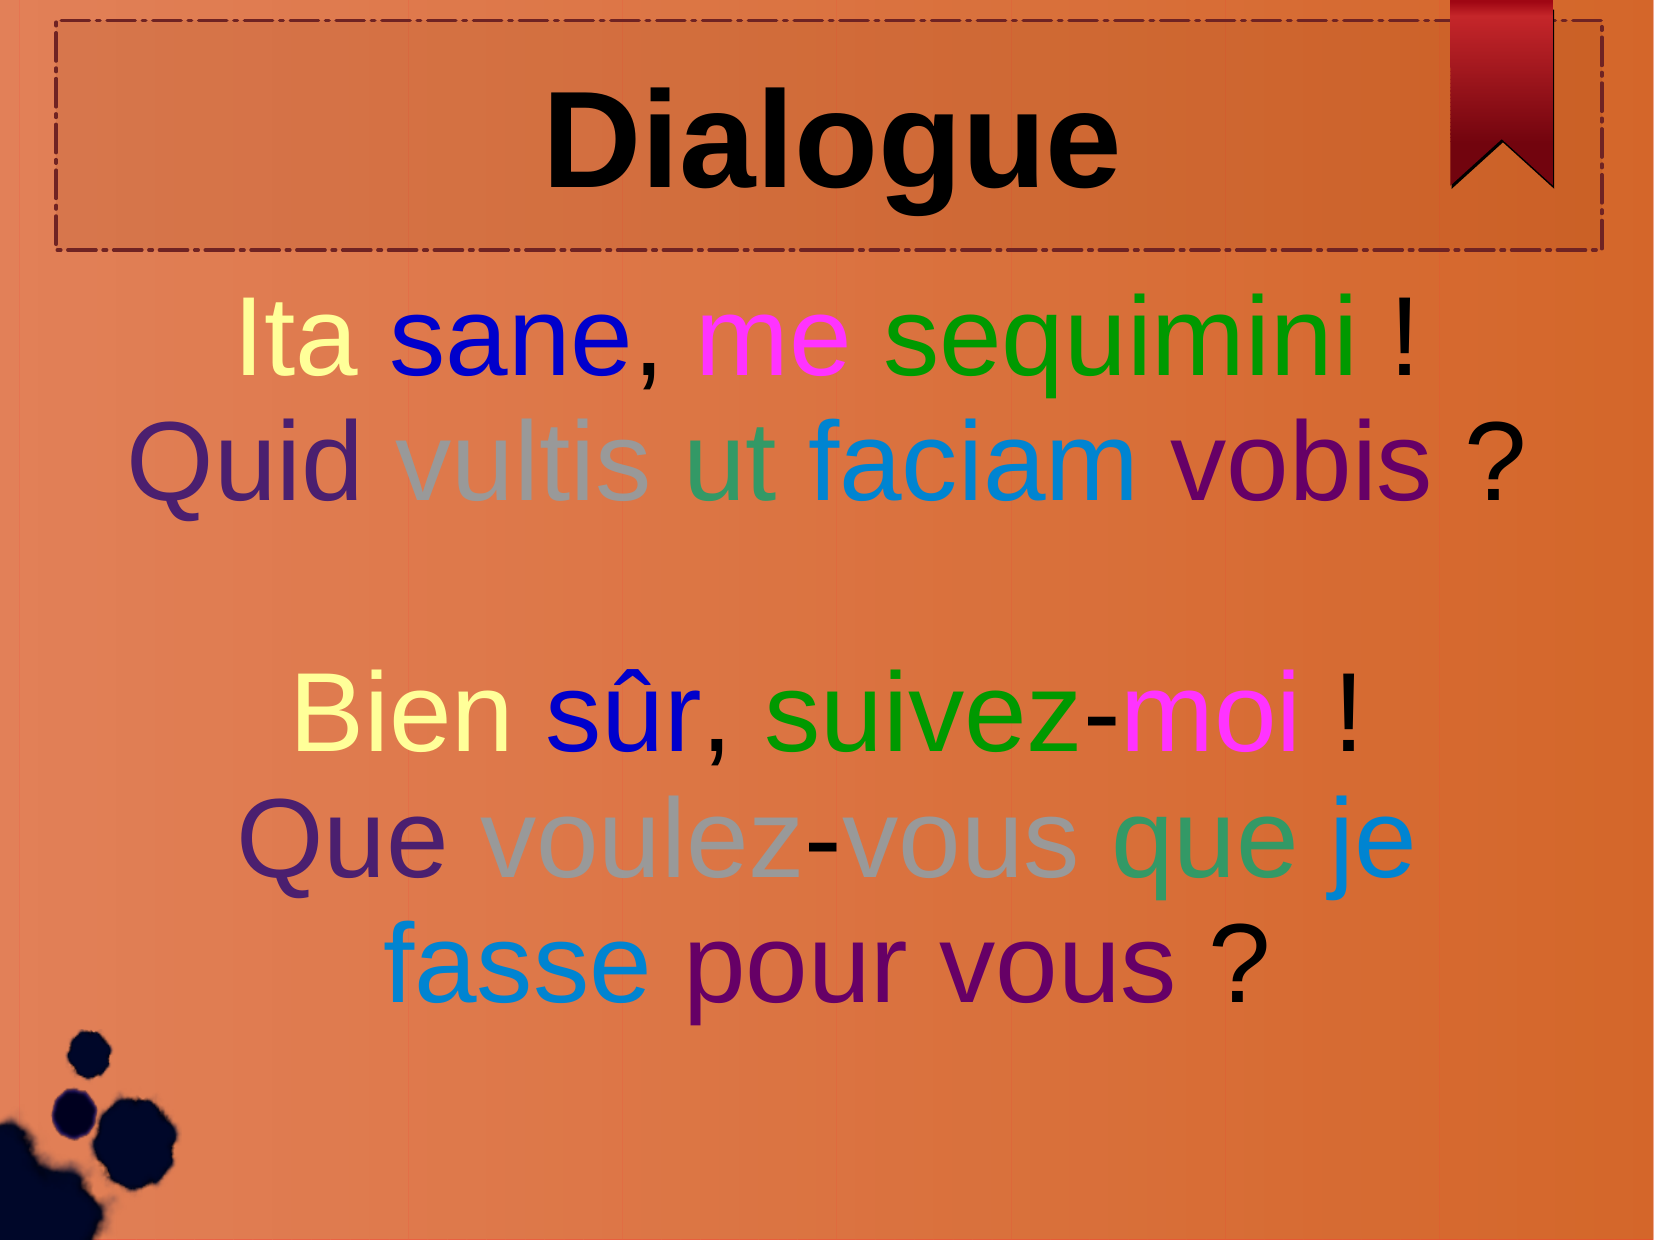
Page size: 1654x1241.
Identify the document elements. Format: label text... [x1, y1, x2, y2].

title Dialogue [59, 23, 1607, 257]
text_box Ita sane, me sequimini ! Quid vultis ut faciam vobis ? Bien sûr, suivez-moi ! Que voulez-vous que je fasse pour vous ? [82, 273, 1571, 1027]
